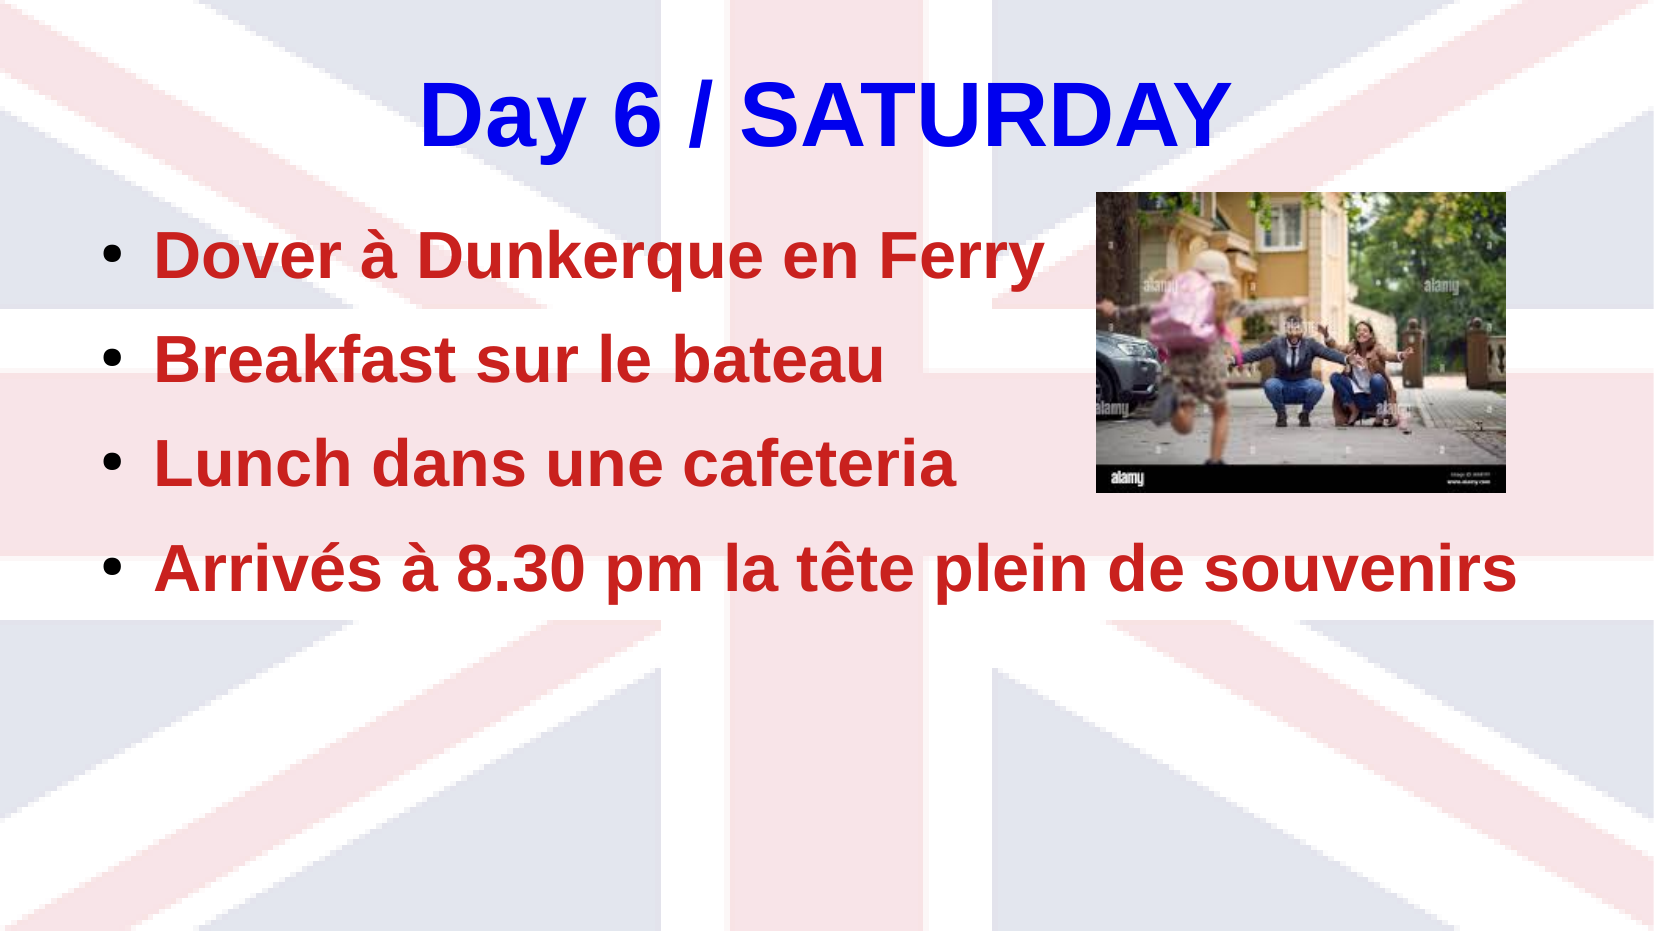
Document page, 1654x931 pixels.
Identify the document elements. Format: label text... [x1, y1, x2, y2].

picture [1096, 192, 1506, 493]
list Dover à Dunkerque en Ferry Breakfast sur le bateau Lunch dans une cafeteria Arrivés à 8.30 pm la tête plein de souvenirs [82, 217, 1571, 758]
title Day 6 / SATURDAY [82, 37, 1571, 193]
